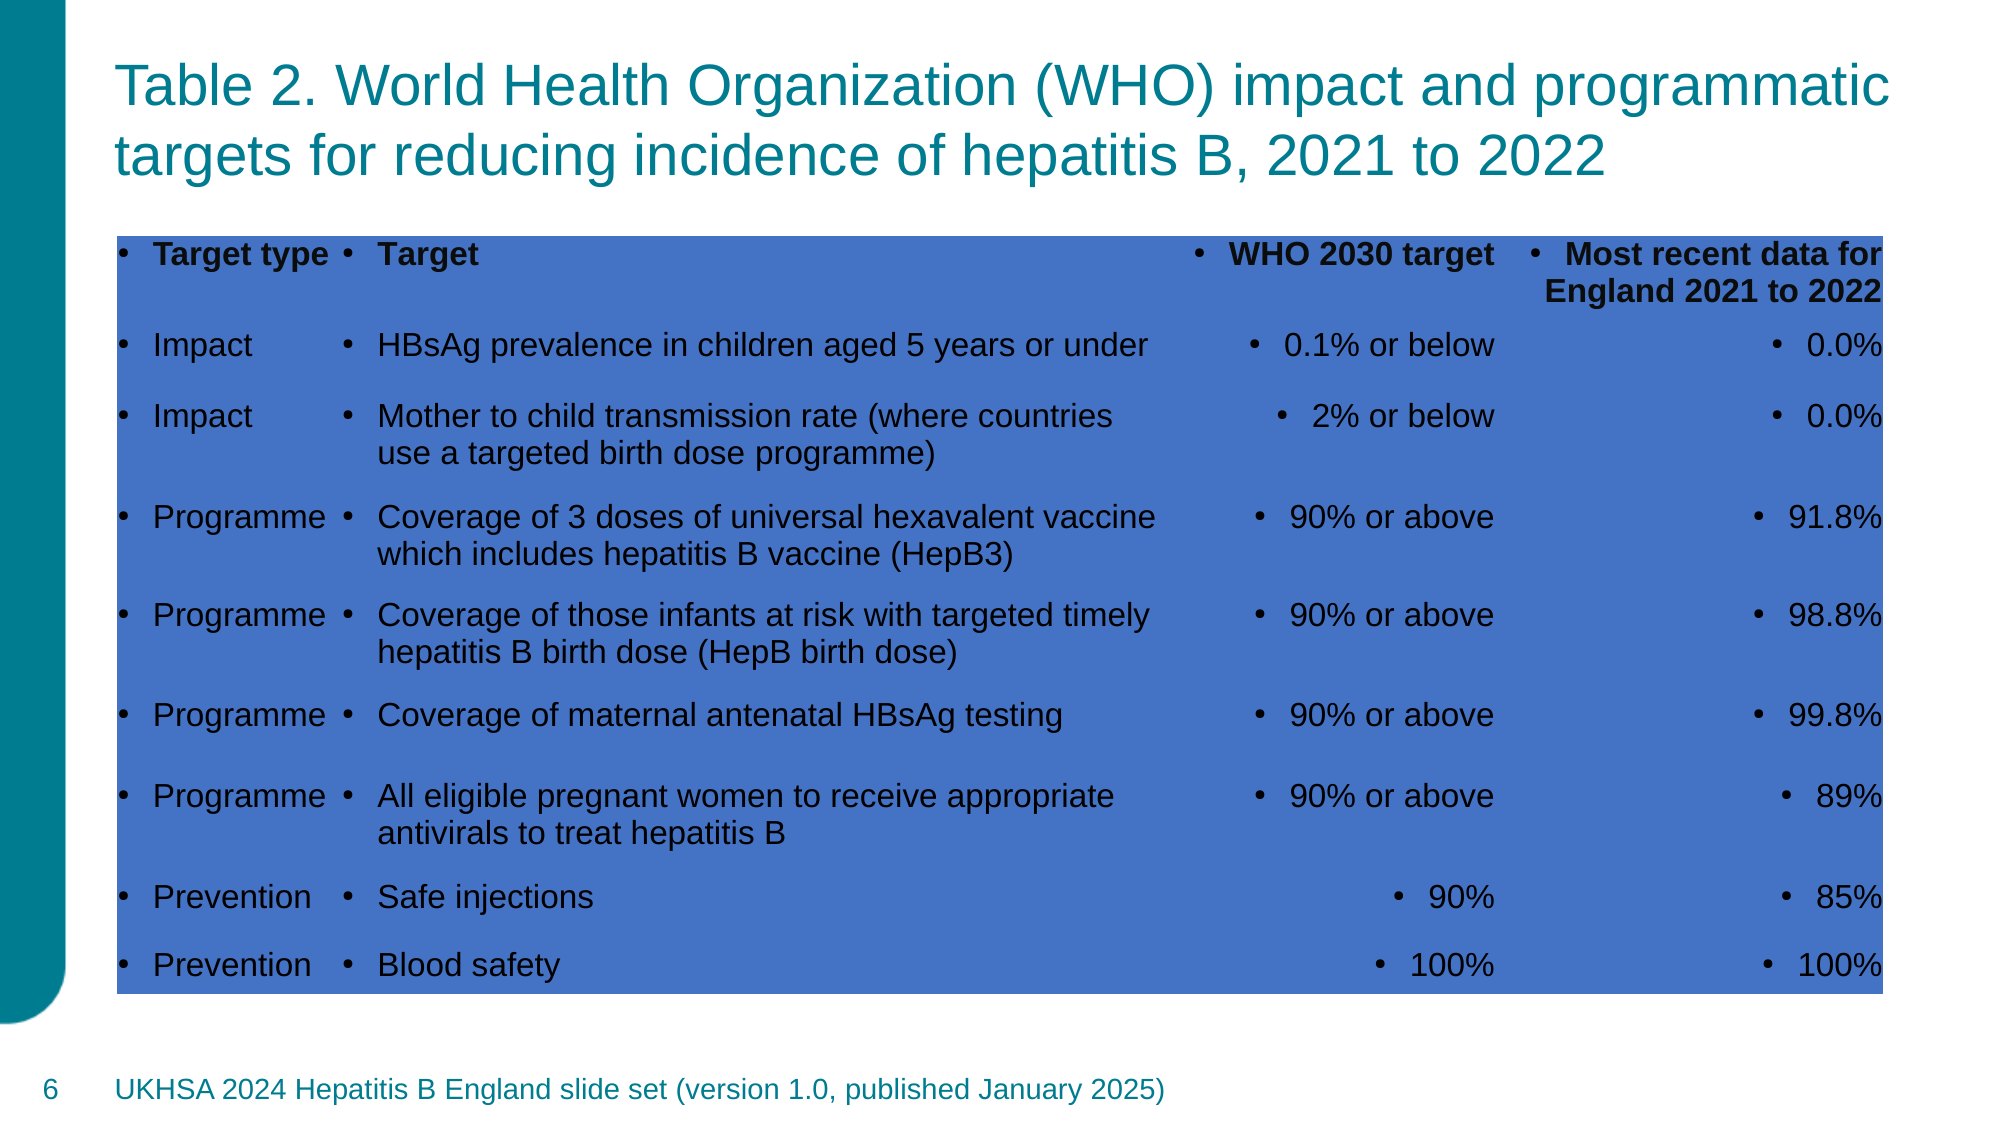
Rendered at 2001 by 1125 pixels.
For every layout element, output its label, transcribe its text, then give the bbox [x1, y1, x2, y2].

table_cell Prevention [117, 947, 342, 994]
table_cell Impact [117, 327, 342, 397]
table_cell 90% or above [1173, 696, 1495, 777]
table_cell All eligible pregnant women to receive appropriate antivirals to treat hepatitis B [342, 777, 1173, 879]
table_cell 100% [1173, 947, 1495, 994]
table_cell Prevention [117, 879, 342, 947]
table_cell Programme [117, 597, 342, 696]
table_cell 85% [1495, 879, 1883, 947]
table_cell 0.0% [1495, 327, 1883, 397]
table_cell Programme [117, 499, 342, 597]
text_box [1, 1057, 100, 1118]
table_cell 2% or below [1173, 397, 1495, 499]
table_header Most recent data for England 2021 to 2022 [1495, 236, 1883, 327]
table_cell Impact [117, 397, 342, 499]
table_cell Mother to child transmission rate (where countries use a targeted birth dose programme) [342, 397, 1173, 499]
table_cell Programme [117, 777, 342, 879]
table_cell 99.8% [1495, 696, 1883, 777]
table_header WHO 2030 target [1173, 236, 1495, 327]
table_cell 90% or above [1173, 777, 1495, 879]
table_cell Coverage of those infants at risk with targeted timely hepatitis B birth dose (HepB birth dose) [342, 597, 1173, 696]
table_cell 100% [1495, 947, 1883, 994]
table_cell 91.8% [1495, 499, 1883, 597]
table_cell 98.8% [1495, 597, 1883, 696]
table_cell 0.0% [1495, 397, 1883, 499]
table_cell Coverage of maternal antenatal HBsAg testing [342, 696, 1173, 777]
table_cell Coverage of 3 doses of universal hexavalent vaccine which includes hepatitis B vaccine (HepB3) [342, 499, 1173, 597]
table_header Target [342, 236, 1173, 327]
table_cell 90% or above [1173, 499, 1495, 597]
table_cell HBsAg prevalence in children aged 5 years or under [342, 327, 1173, 397]
text_box UKHSA 2024 Hepatitis B England slide set (version 1.0, published January 2025) [99, 1058, 1742, 1118]
table_header Target type [117, 236, 342, 327]
table_cell Blood safety [342, 947, 1173, 994]
title Table 2. World Health Organization (WHO) impact and programmatic targets for reducing incidence of hepatitis B, 2021 to 2022 [99, 10, 2000, 189]
table_cell 90% [1173, 879, 1495, 947]
table_cell 90% or above [1173, 597, 1495, 696]
table_cell Safe injections [342, 879, 1173, 947]
table_cell 0.1% or below [1173, 327, 1495, 397]
table_cell 89% [1495, 777, 1883, 879]
table_cell Programme [117, 696, 342, 777]
